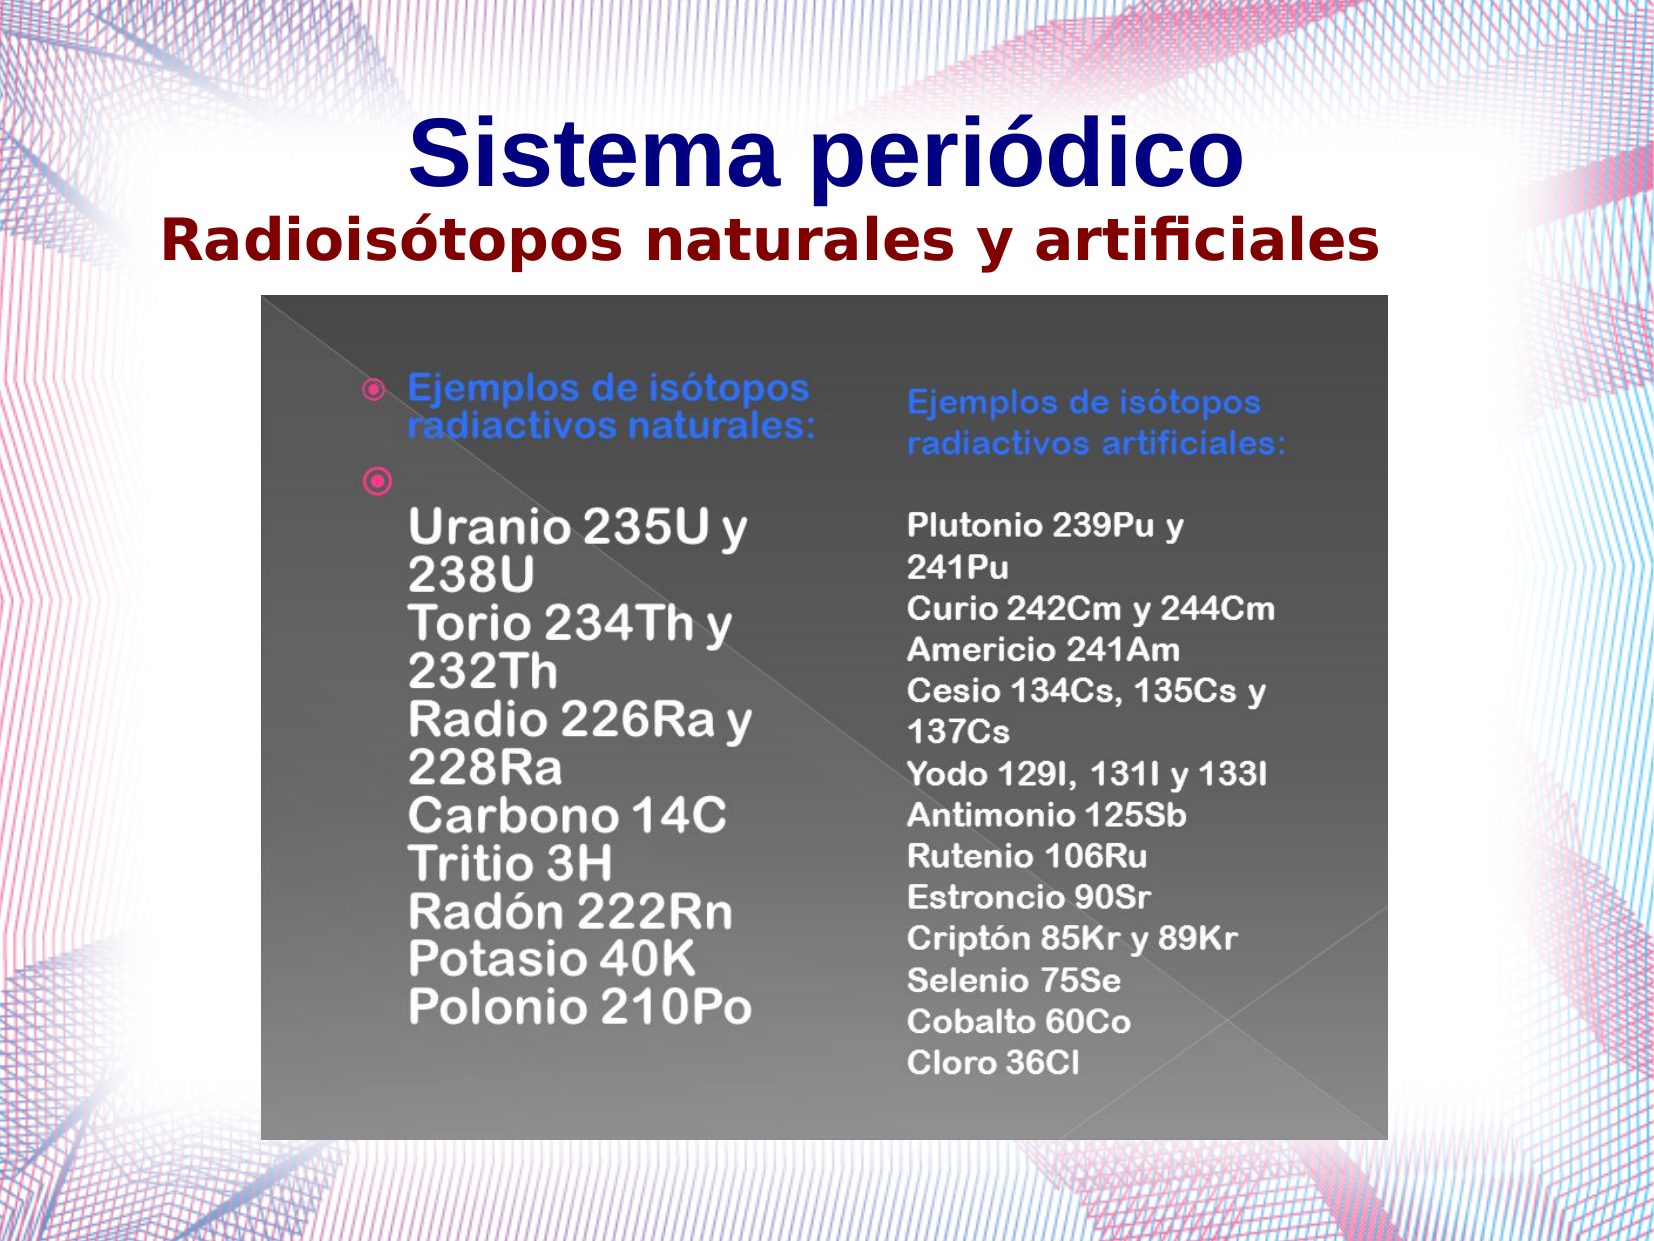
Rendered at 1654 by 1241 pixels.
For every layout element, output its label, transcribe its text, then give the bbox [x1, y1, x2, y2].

picture [0, 0, 1654, 1241]
list Radioisótopos naturales y artificiales [88, 206, 1565, 296]
title Sistema periódico [82, 49, 1571, 257]
